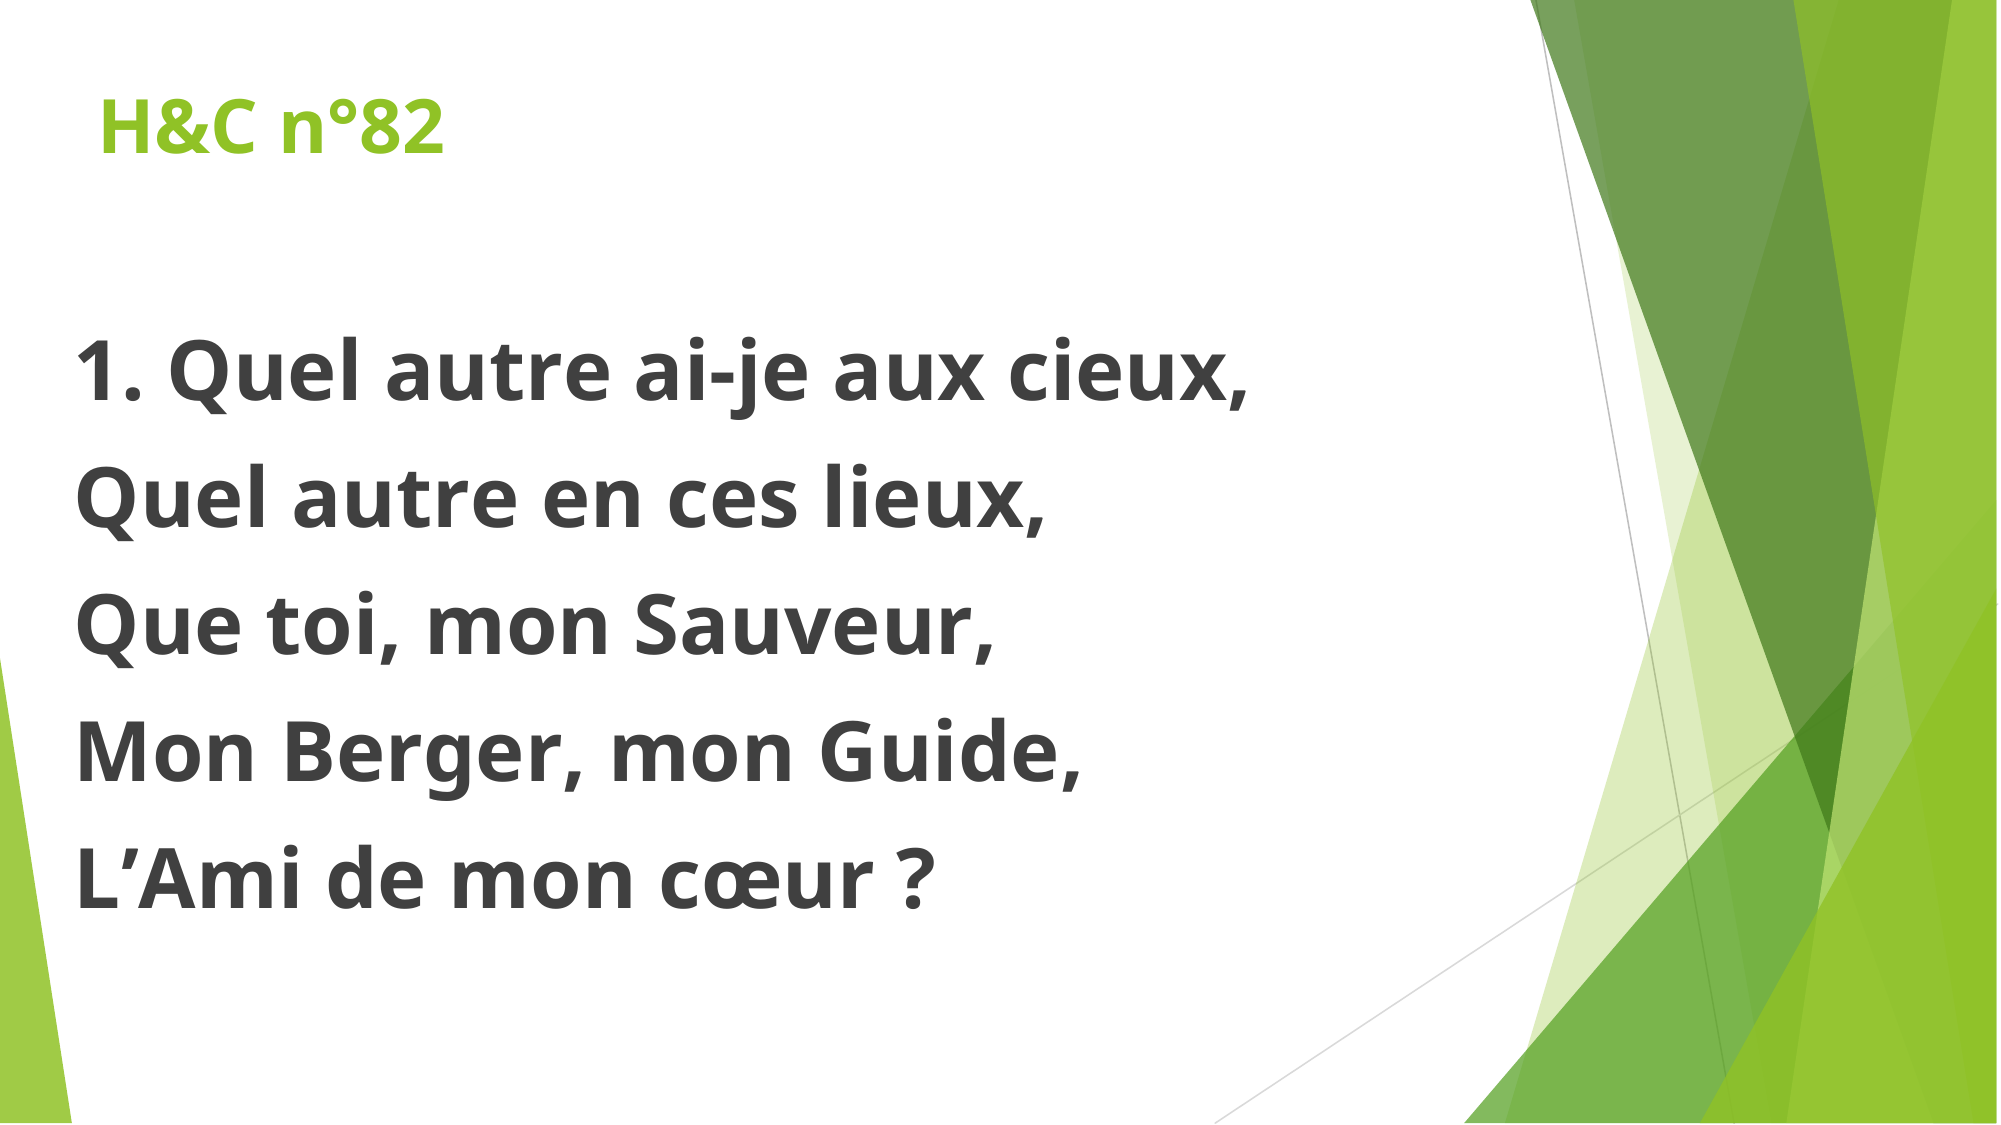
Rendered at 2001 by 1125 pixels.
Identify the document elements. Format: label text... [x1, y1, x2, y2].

text_box H&C n°82 [82, 70, 1522, 178]
text_box 1. Quel autre ai-je aux cieux, Quel autre en ces lieux, Que toi, mon Sauveur, Mon Berger, mon Guide, L’Ami de mon cœur ? [59, 295, 2001, 1037]
